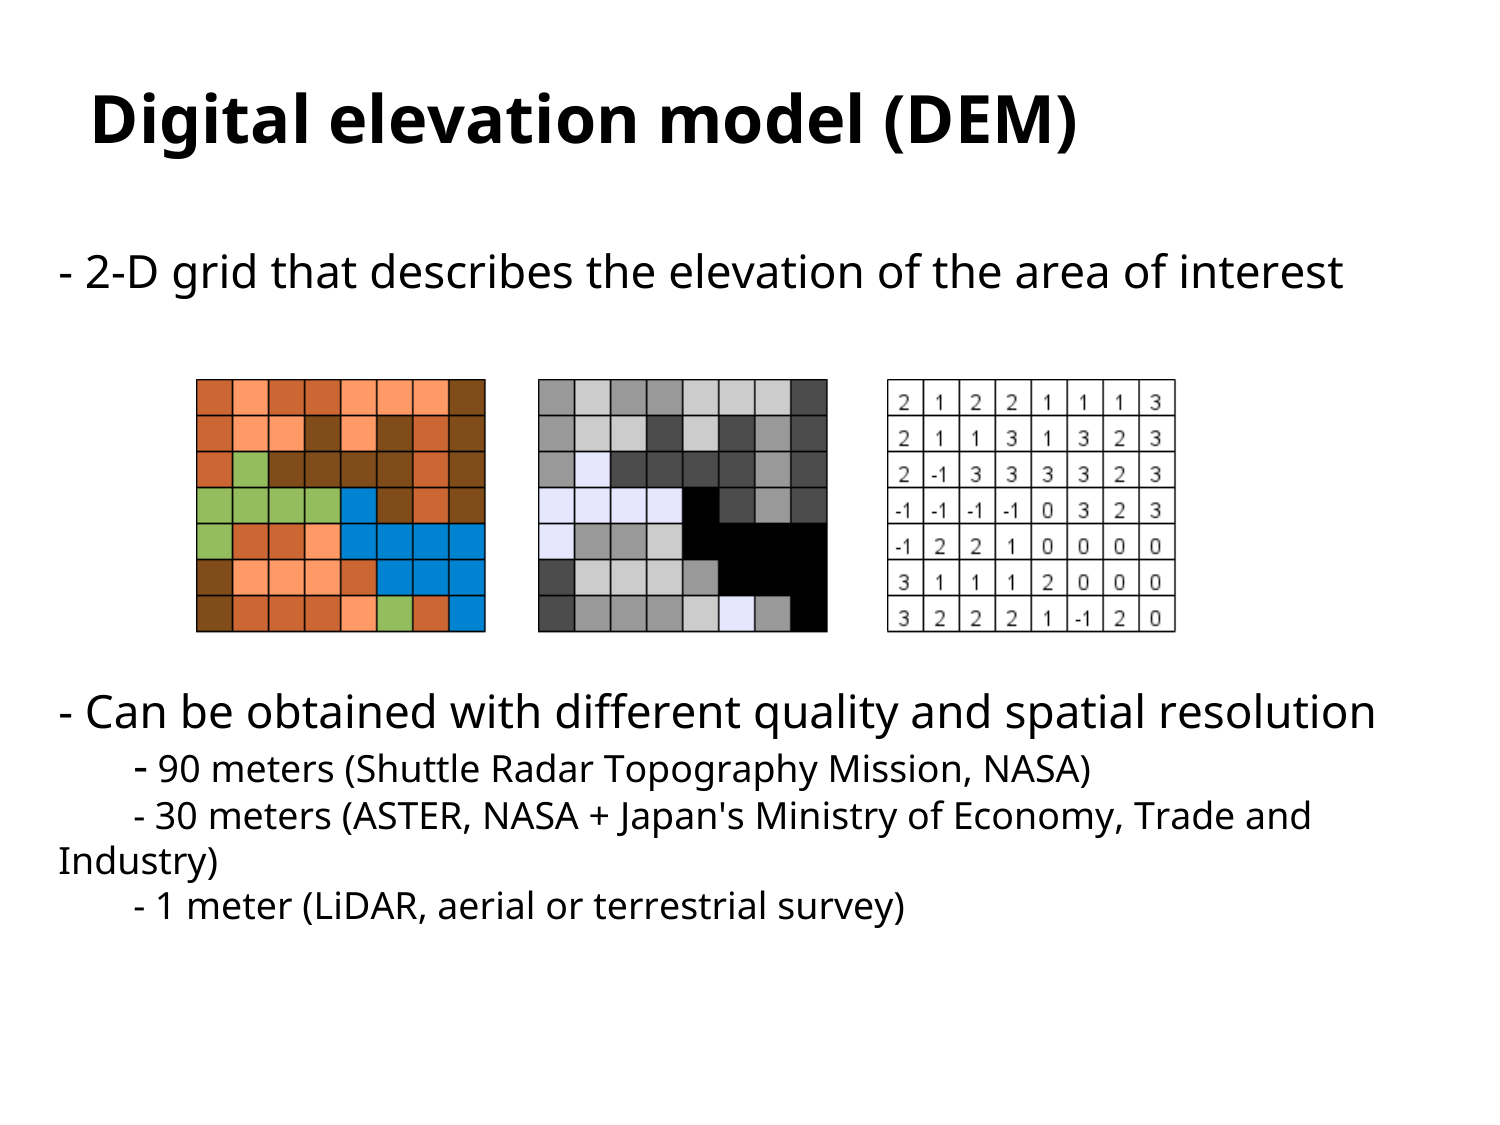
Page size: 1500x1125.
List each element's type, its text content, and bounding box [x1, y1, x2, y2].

picture [538, 379, 839, 642]
picture [196, 379, 497, 642]
text_box Digital elevation model (DEM) [75, 68, 1426, 190]
text_box - 2-D grid that describes the elevation of the area of interest - Can be obtained with different quality and spatial resolution - 90 meters (Shuttle Radar Topography Mission, NASA) - 30 meters (ASTER, NASA + Japan's Ministry of Economy, Trade and Industry) - 1 meter (LiDAR, aerial or terrestrial survey) [58, 419, 1380, 801]
picture [887, 379, 1187, 642]
